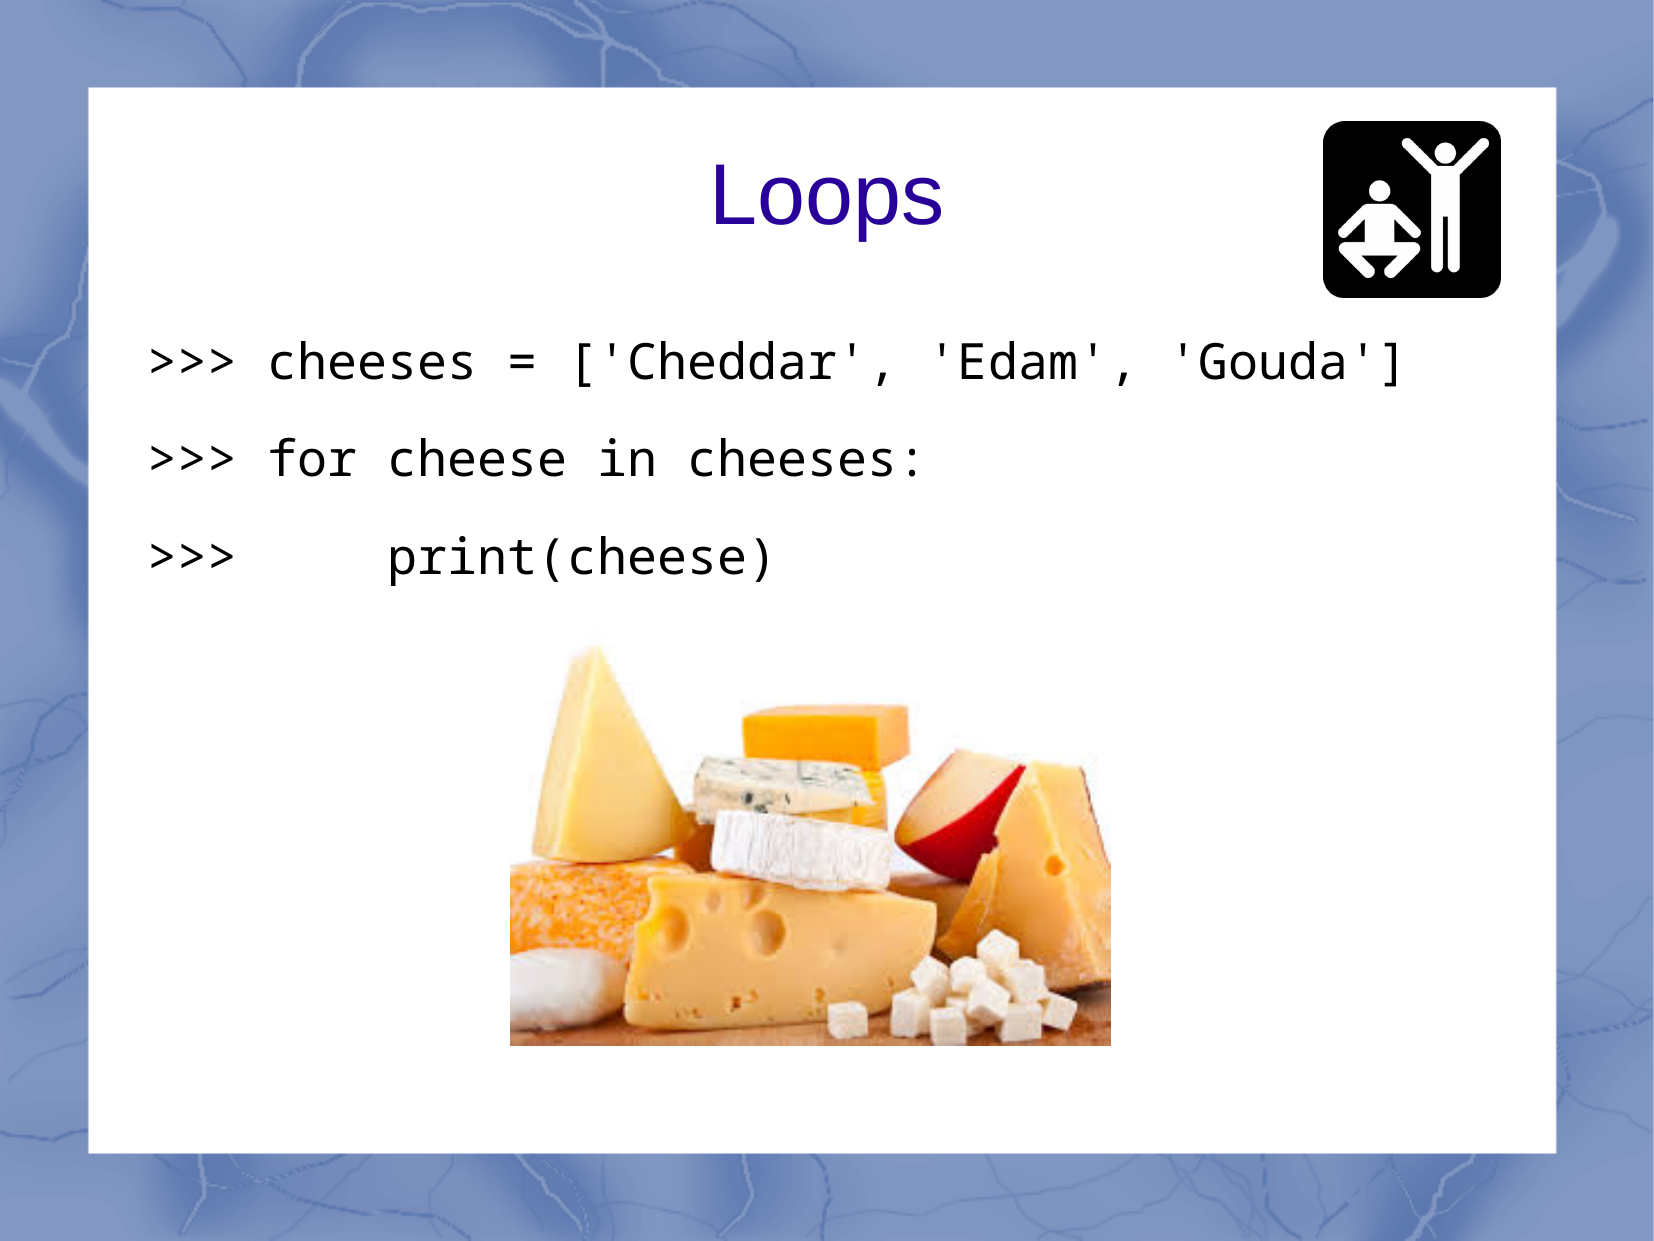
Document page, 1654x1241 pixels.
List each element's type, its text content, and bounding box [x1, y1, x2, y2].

picture [0, 0, 1654, 1241]
title Loops [118, 90, 1536, 298]
list >>> cheeses = ['Cheddar', 'Edam', 'Gouda'] >>> for cheese in cheeses: >>> print(cheese) [147, 325, 1506, 1045]
